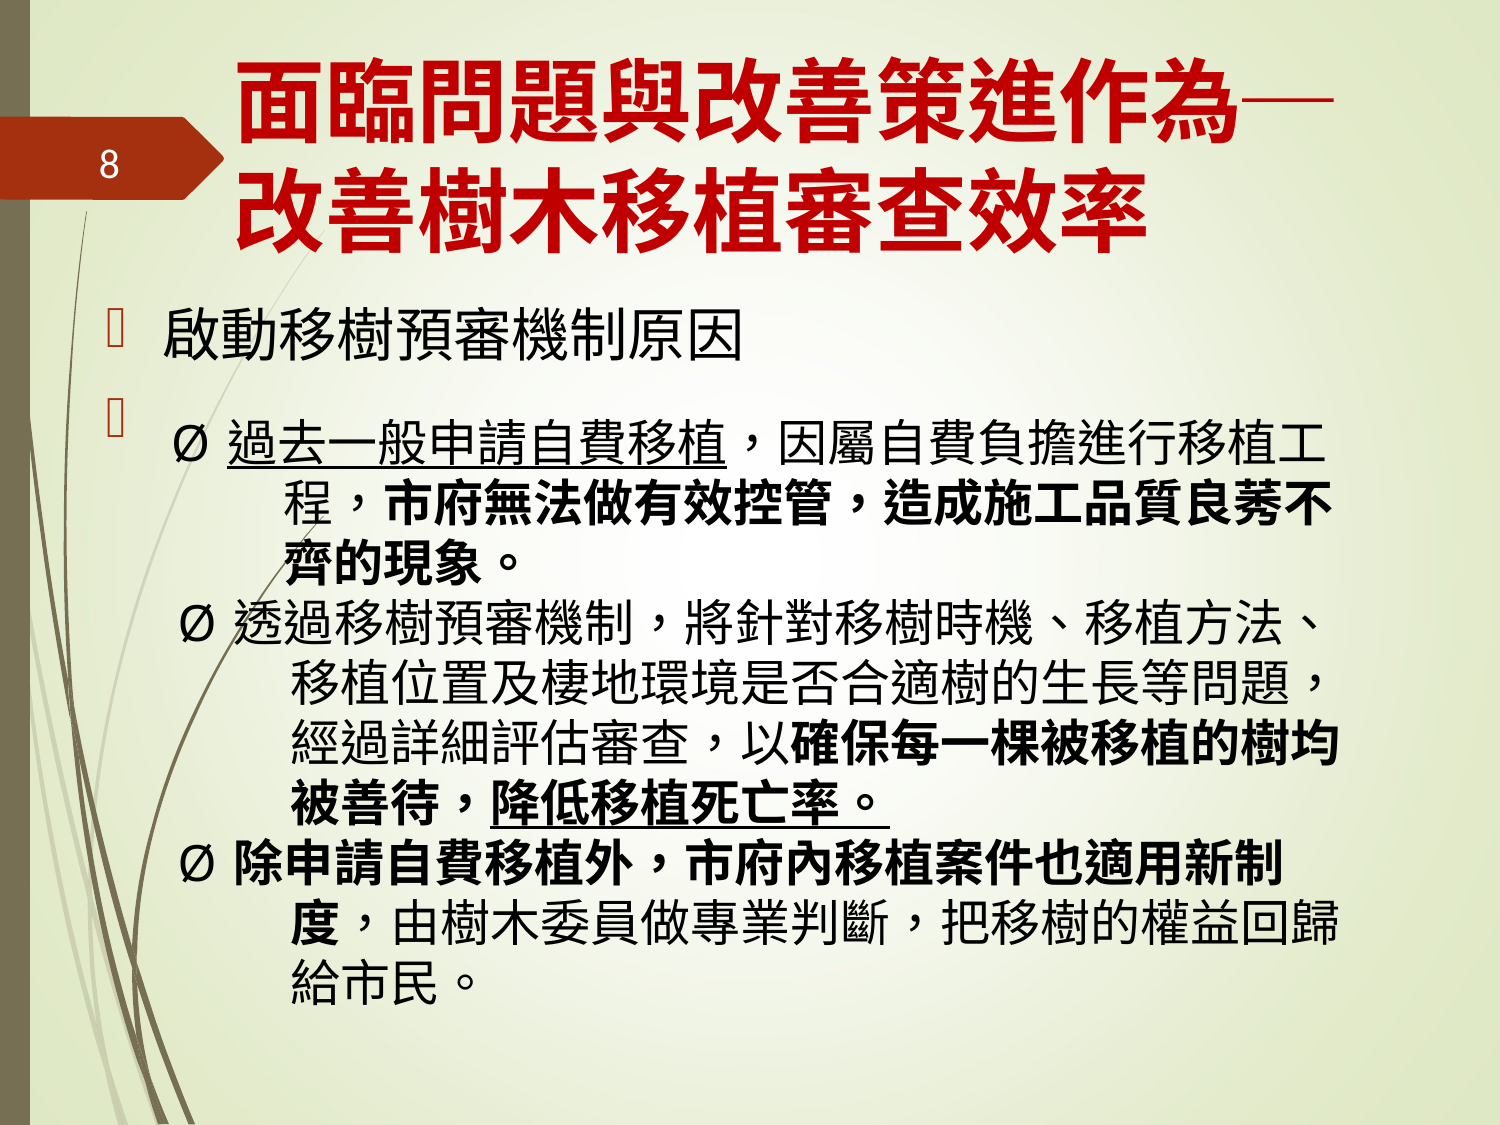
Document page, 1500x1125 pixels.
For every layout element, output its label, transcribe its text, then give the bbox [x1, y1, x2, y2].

text_box 過去一般申請自費移植，因屬自費負擔進行移植工程，市府無法做有效控管，造成施工品質良莠不齊的現象。 透過移樹預審機制，將針對移樹時機、移植方法、移植位置及棲地環境是否合適樹的生長等問題，經過詳細評估審查，以確保每一棵被移植的樹均被善待，降低移植死亡率。 除申請自費移植外，市府內移植案件也適用新制度，由樹木委員做專業判斷，把移樹的權益回歸給市民。 [155, 404, 1397, 965]
text_box [83, 129, 180, 190]
list 啟動移樹預審機制原因 [90, 290, 783, 386]
text_box 面臨問題與改善策進作為─改善樹木移植審查效率 [218, 36, 1365, 173]
